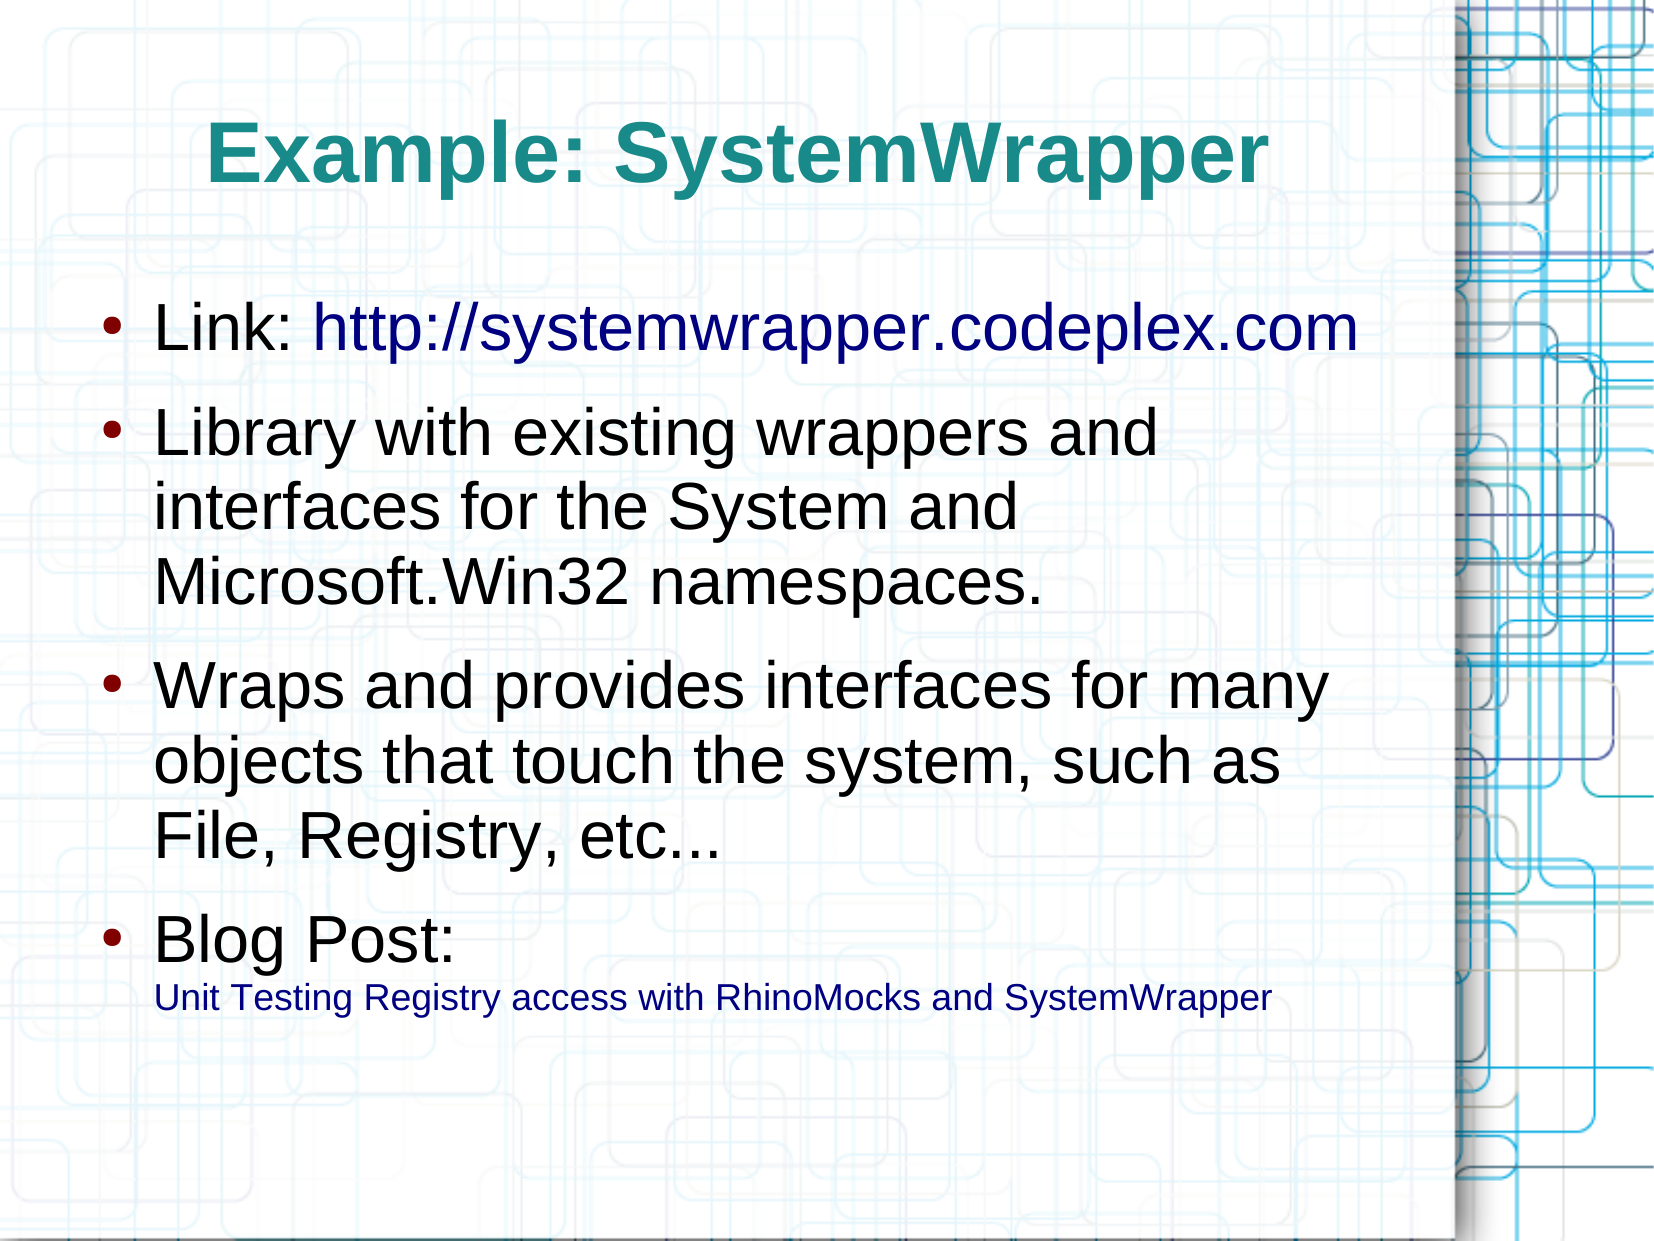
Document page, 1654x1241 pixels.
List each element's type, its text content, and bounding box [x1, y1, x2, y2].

picture [0, 0, 1654, 1241]
list Link: http://systemwrapper.codeplex.com Library with existing wrappers and interfaces for the System and Microsoft.Win32 namespaces. Wraps and provides interfaces for many objects that touch the system, such as File, Registry, etc... Blog Post:Unit Testing Registry access with RhinoMocks and SystemWrapper [82, 290, 1418, 1109]
title Example: SystemWrapper [59, 49, 1418, 257]
